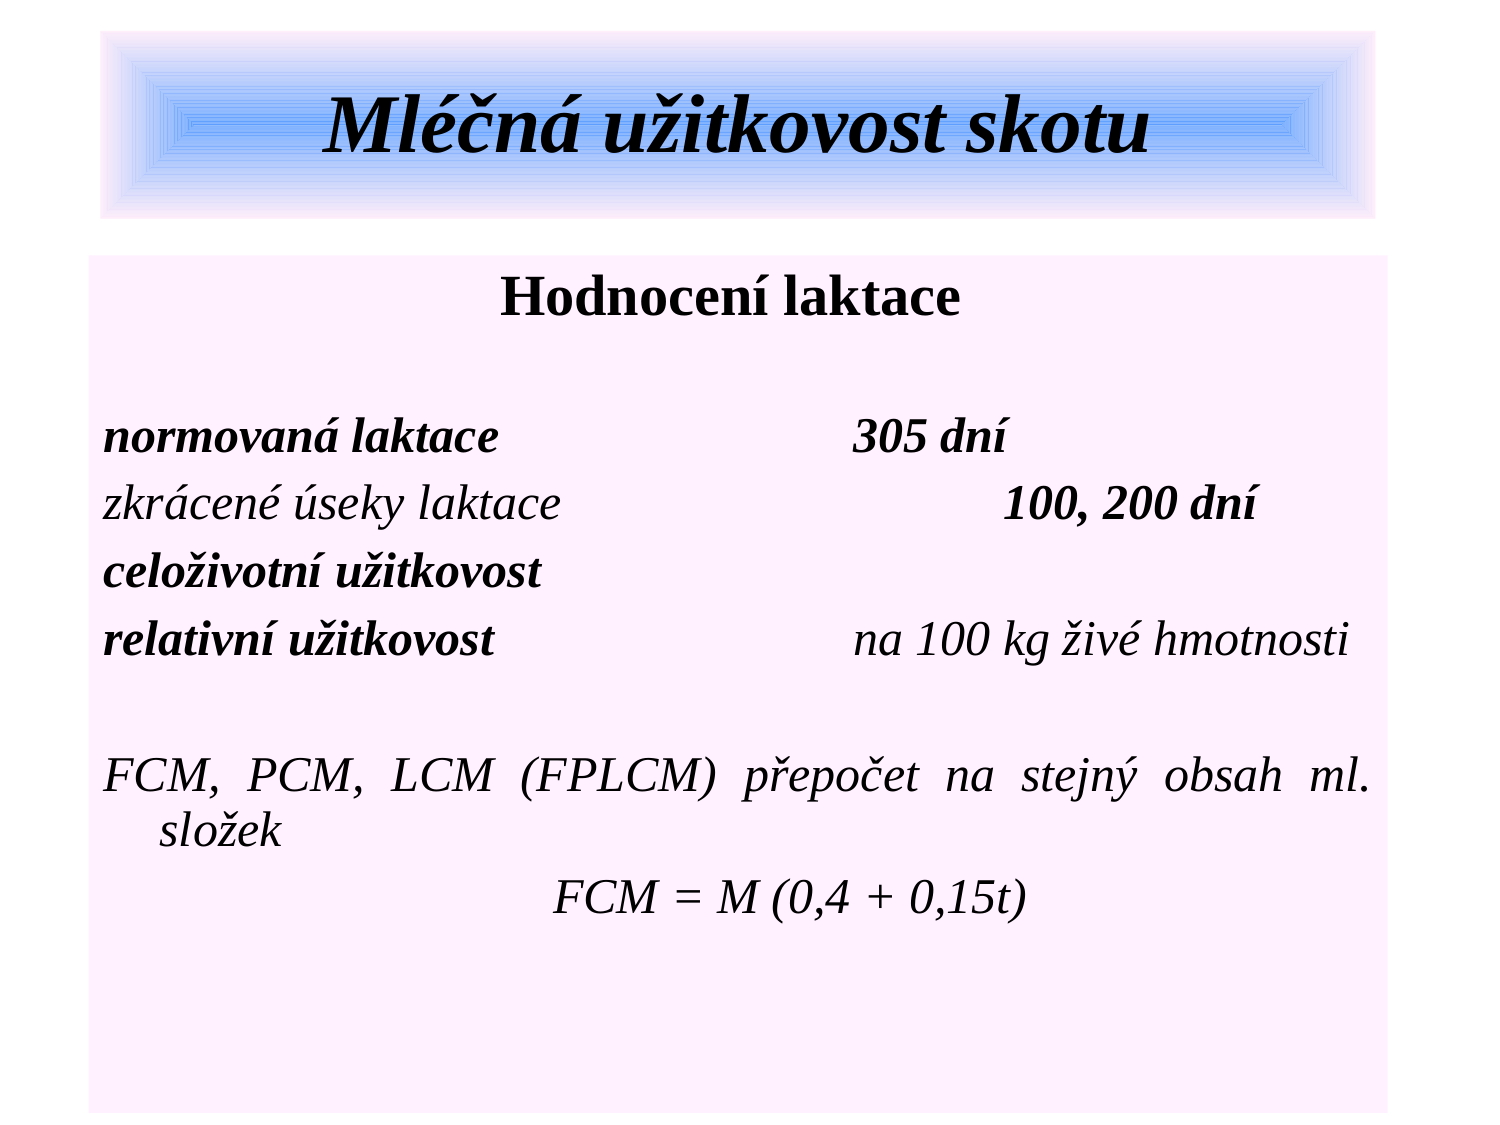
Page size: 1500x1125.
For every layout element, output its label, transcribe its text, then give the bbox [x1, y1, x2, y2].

list Hodnocení laktace normovaná laktace 305 dní zkrácené úseky laktace 100, 200 dní celoživotní užitkovost relativní užitkovost na 100 kg živé hmotnosti FCM, PCM, LCM (FPLCM) přepočet na stejný obsah ml. složek FCM = M (0,4 + 0,15t) [88, 255, 1388, 1113]
title Mléčná užitkovost skotu [100, 30, 1376, 219]
